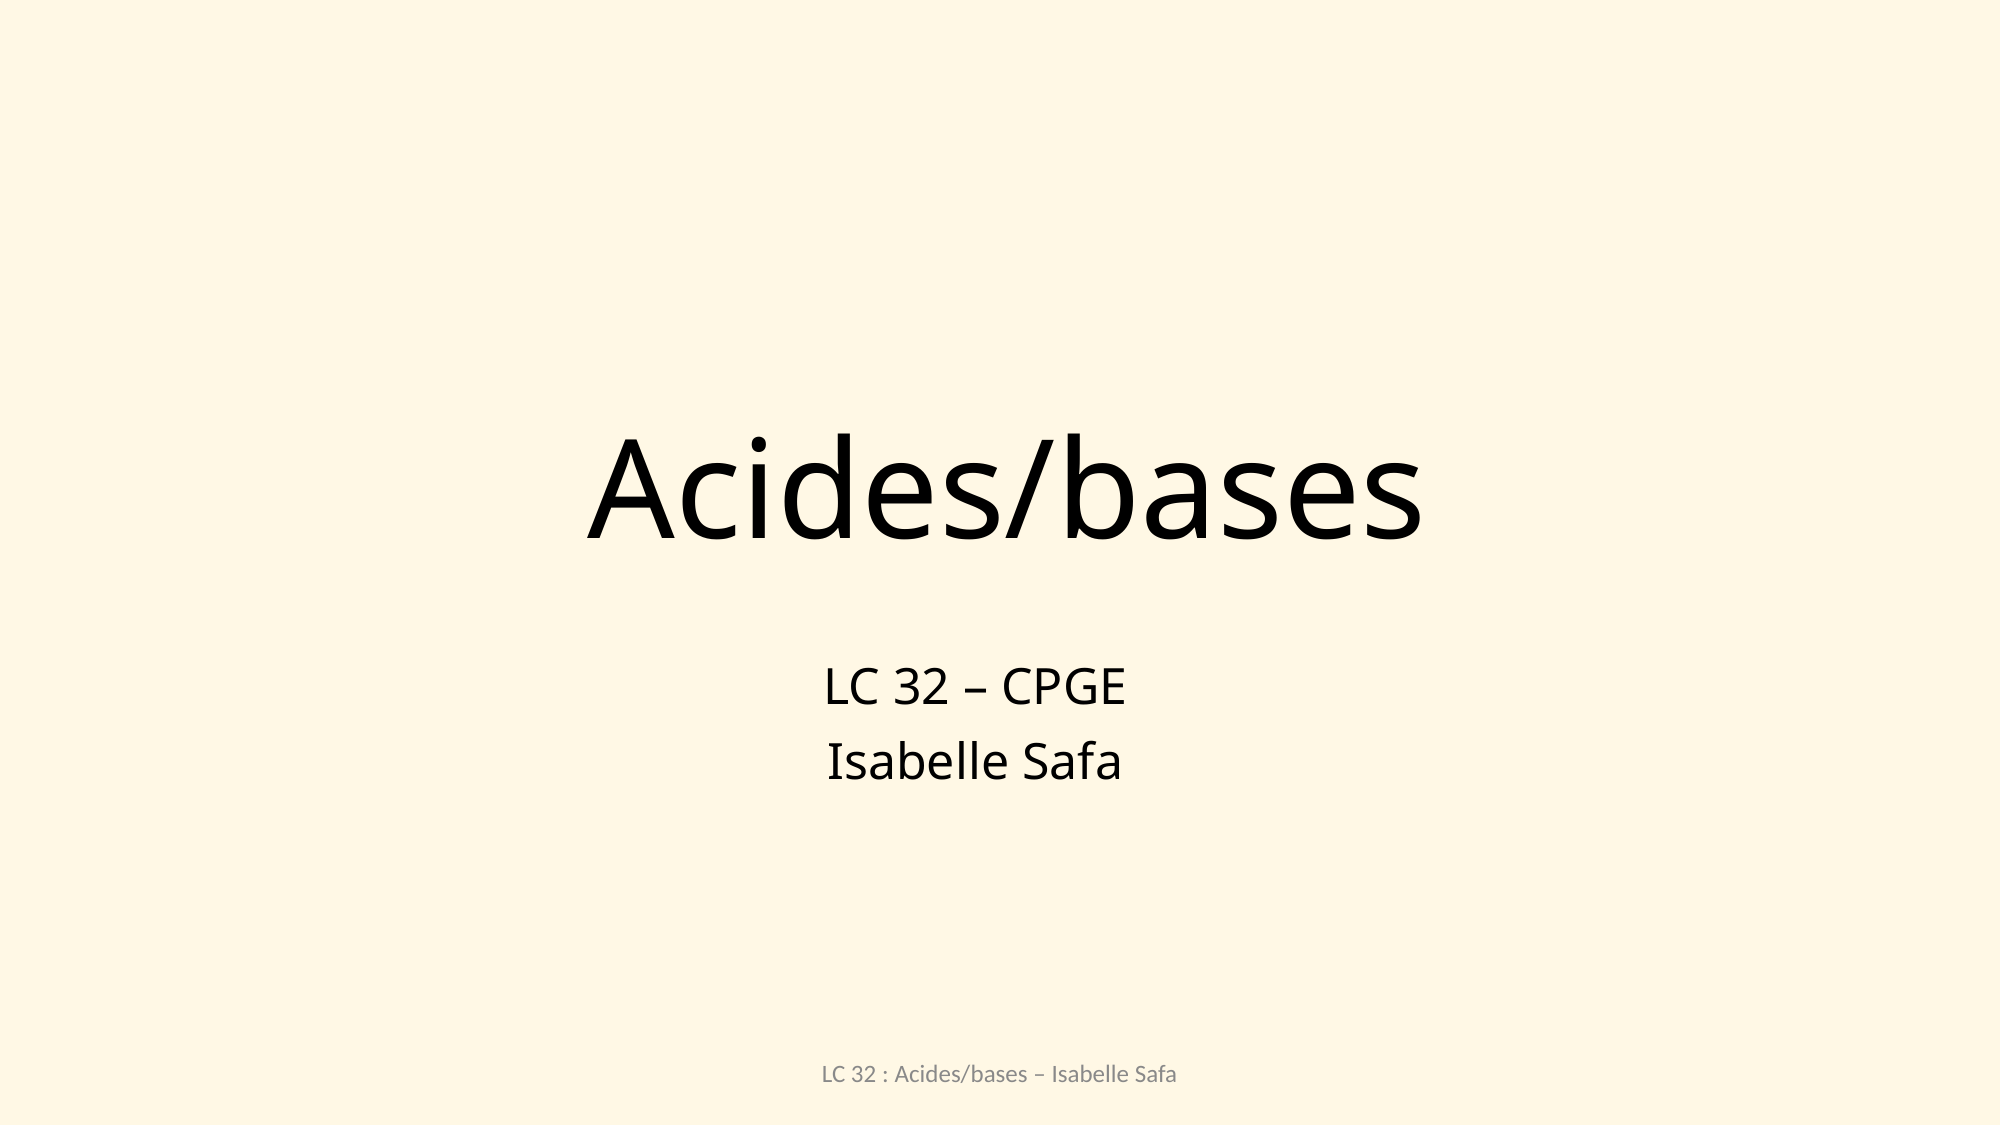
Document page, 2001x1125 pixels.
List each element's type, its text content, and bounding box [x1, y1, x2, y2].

text_box LC 32 : Acides/bases – Isabelle Safa [662, 1042, 1338, 1103]
title Acides/bases [123, 184, 1892, 576]
subtitle LC 32 – CPGE Isabelle Safa [225, 654, 1726, 926]
